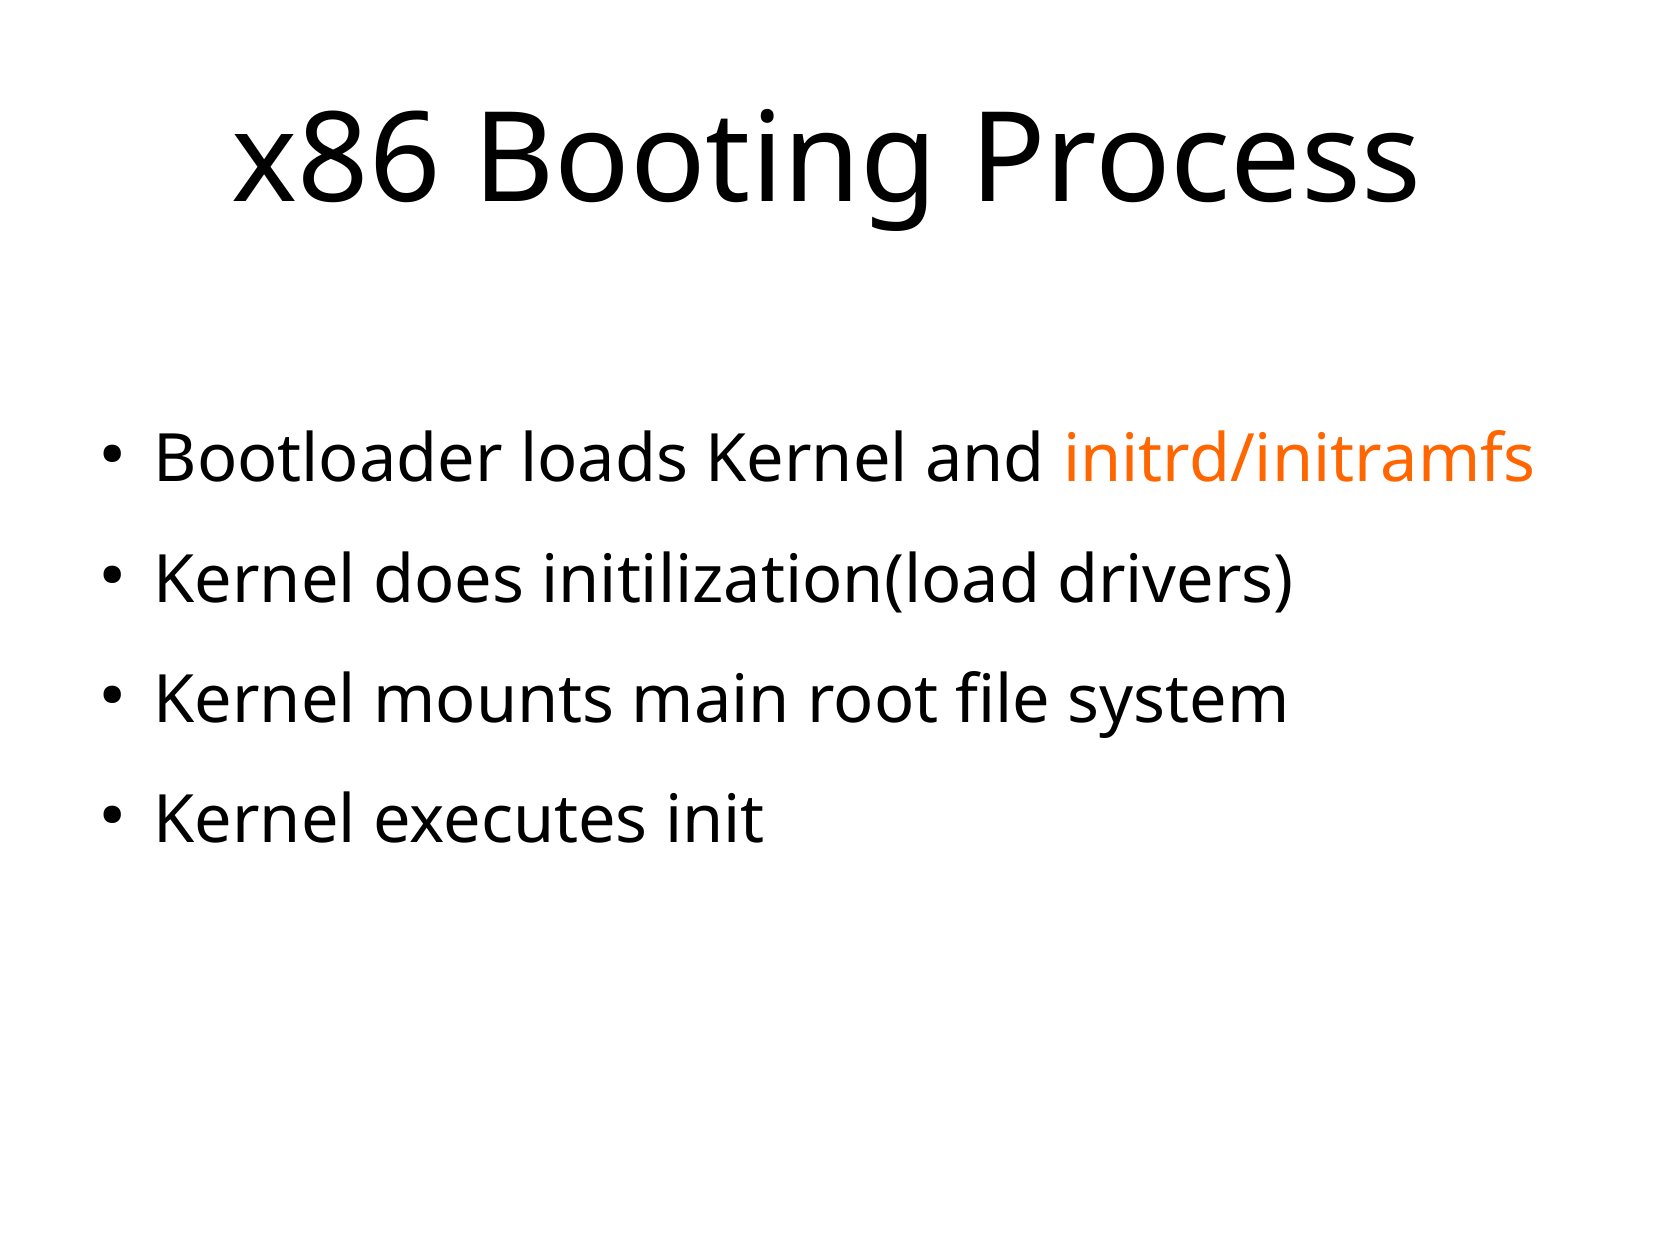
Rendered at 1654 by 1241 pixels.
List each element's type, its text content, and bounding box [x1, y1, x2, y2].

title x86 Booting Process [82, 49, 1571, 257]
list Bootloader loads Kernel and initrd/initramfs Kernel does initilization(load drivers) Kernel mounts main root file system Kernel executes init [82, 290, 1571, 1010]
